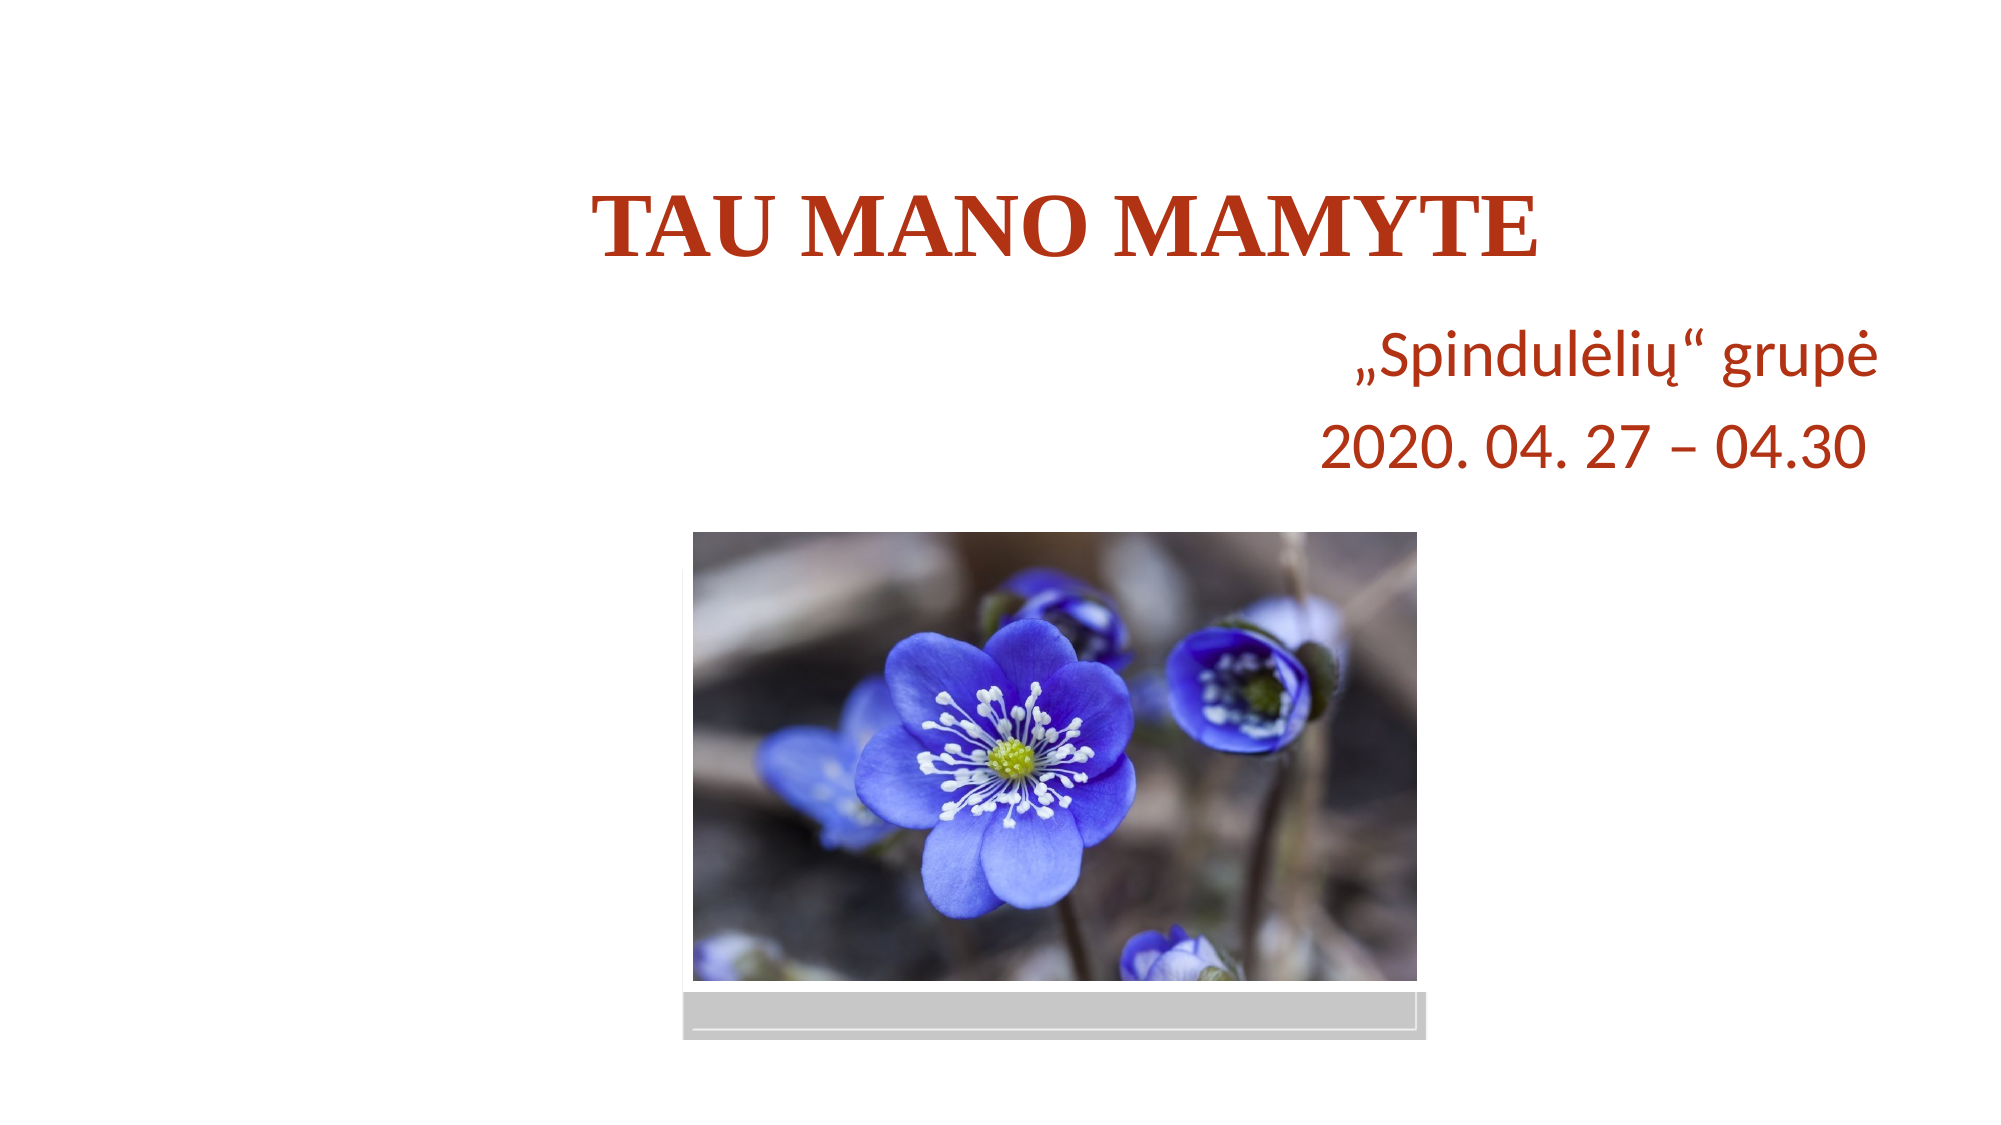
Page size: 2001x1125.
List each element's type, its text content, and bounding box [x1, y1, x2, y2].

subtitle „Spindulėlių“ grupė 2020. 04. 27 – 04.30 [249, 310, 1947, 1054]
title TAU MANO MAMYTE [249, 111, 1861, 310]
picture [693, 532, 1418, 982]
